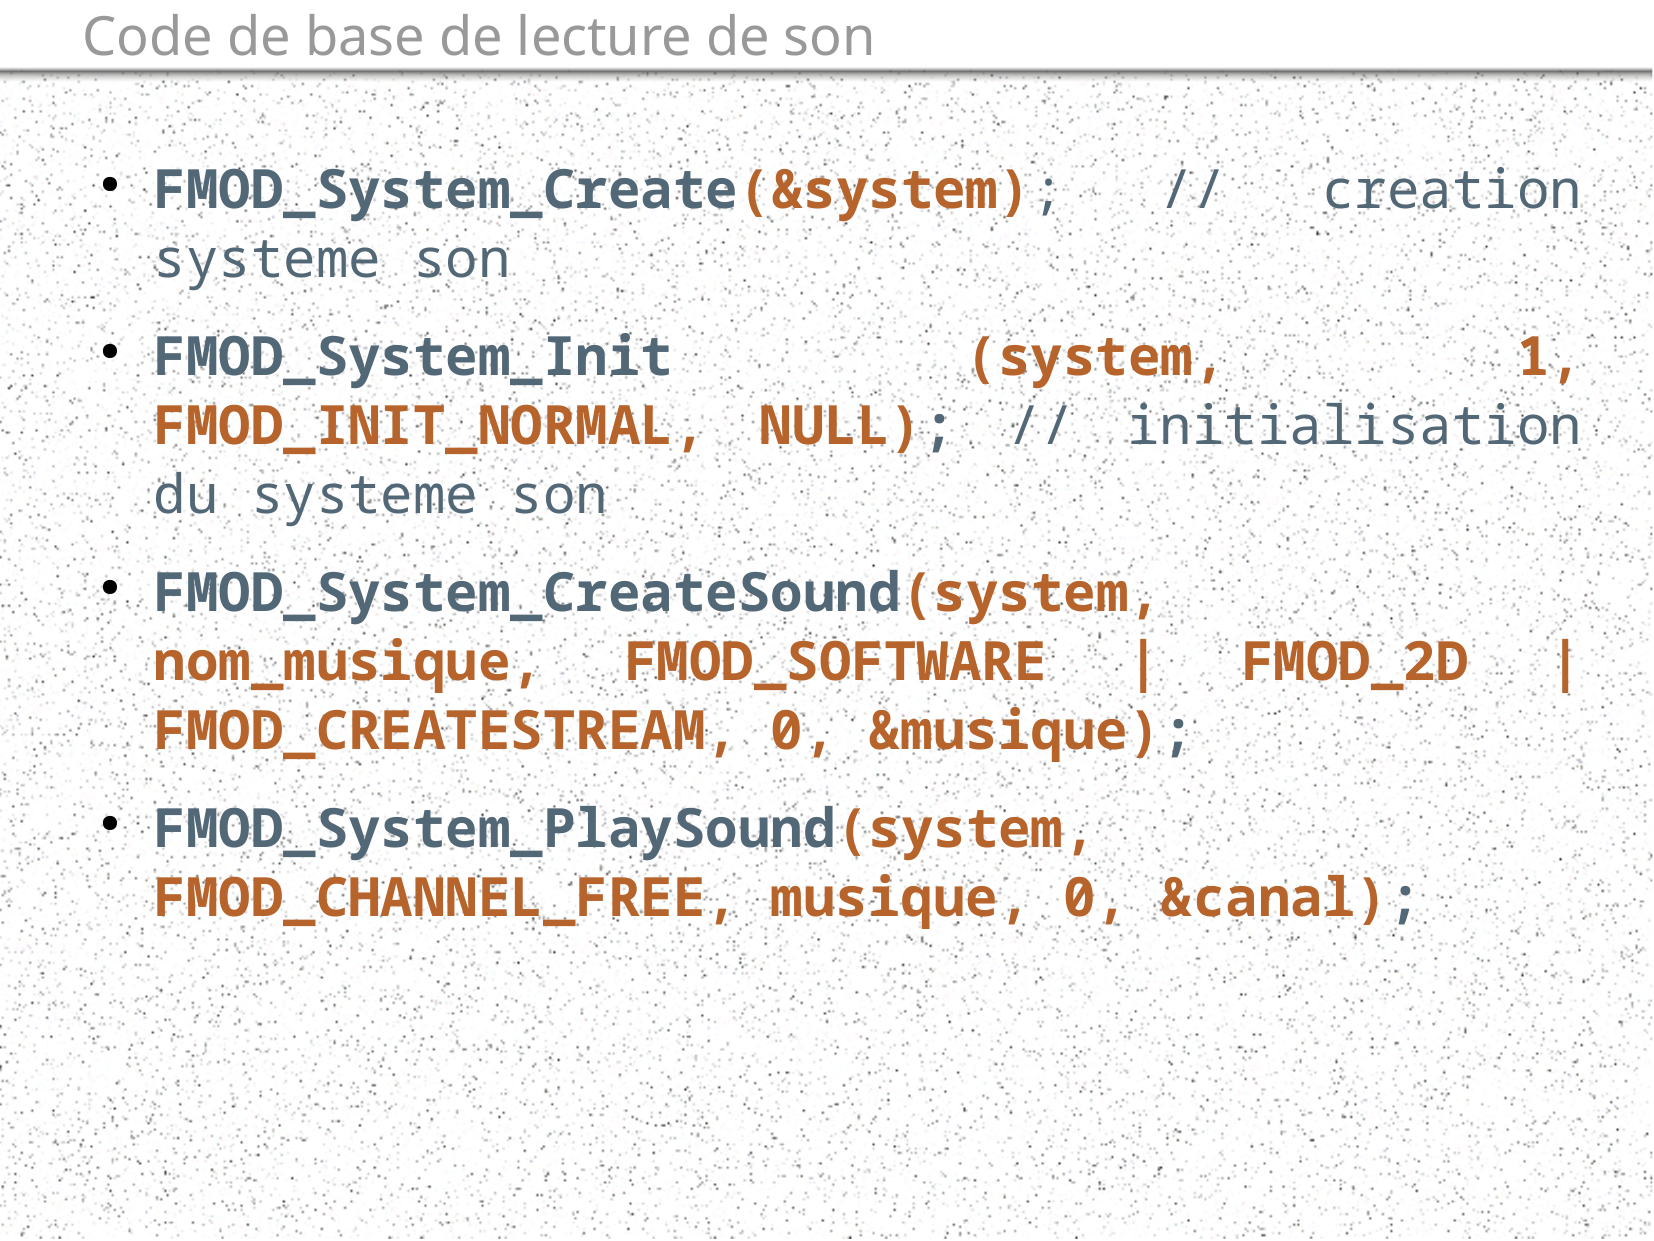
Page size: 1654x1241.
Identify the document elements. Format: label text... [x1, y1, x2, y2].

list FMOD_System_Create(&system); // creation systeme son FMOD_System_Init (system, 1, FMOD_INIT_NORMAL, NULL); // initialisation du systeme son FMOD_System_CreateSound(system, nom_musique, FMOD_SOFTWARE | FMOD_2D | FMOD_CREATESTREAM, 0, &musique); FMOD_System_PlaySound(system, FMOD_CHANNEL_FREE, musique, 0, &canal); [82, 153, 1583, 1158]
picture [0, 0, 1653, 1239]
title Code de base de lecture de son [82, 0, 1524, 71]
